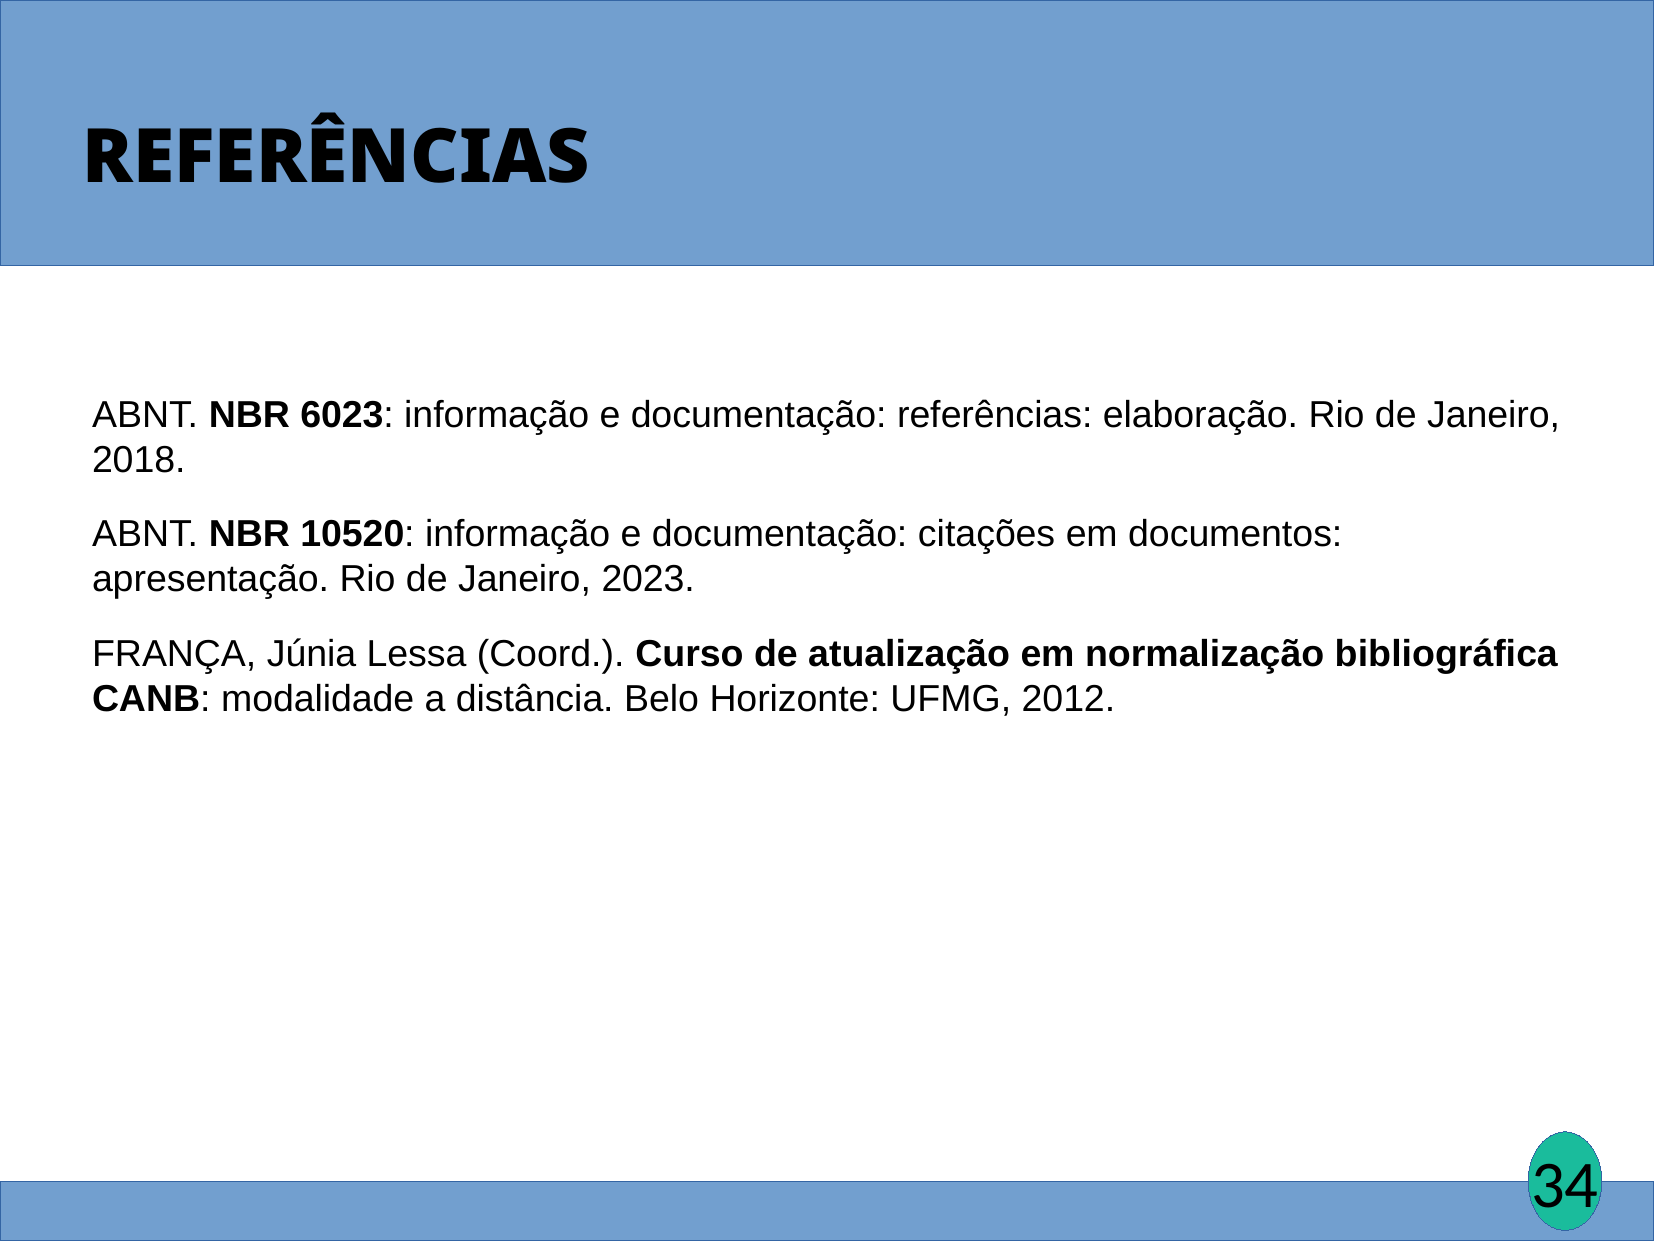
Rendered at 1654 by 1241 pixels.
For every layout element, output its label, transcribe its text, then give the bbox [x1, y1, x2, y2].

list ABNT. NBR 6023: informação e documentação: referências: elaboração. Rio de Janeiro, 2018. ABNT. NBR 10520: informação e documentação: citações em documentos: apresentação. Rio de Janeiro, 2023. FRANÇA, Júnia Lessa (Coord.). Curso de atualização em normalização bibliográfica CANB: modalidade a distância. Belo Horizonte: UFMG, 2012. [92, 389, 1581, 780]
title REFERÊNCIAS [82, 49, 1571, 257]
